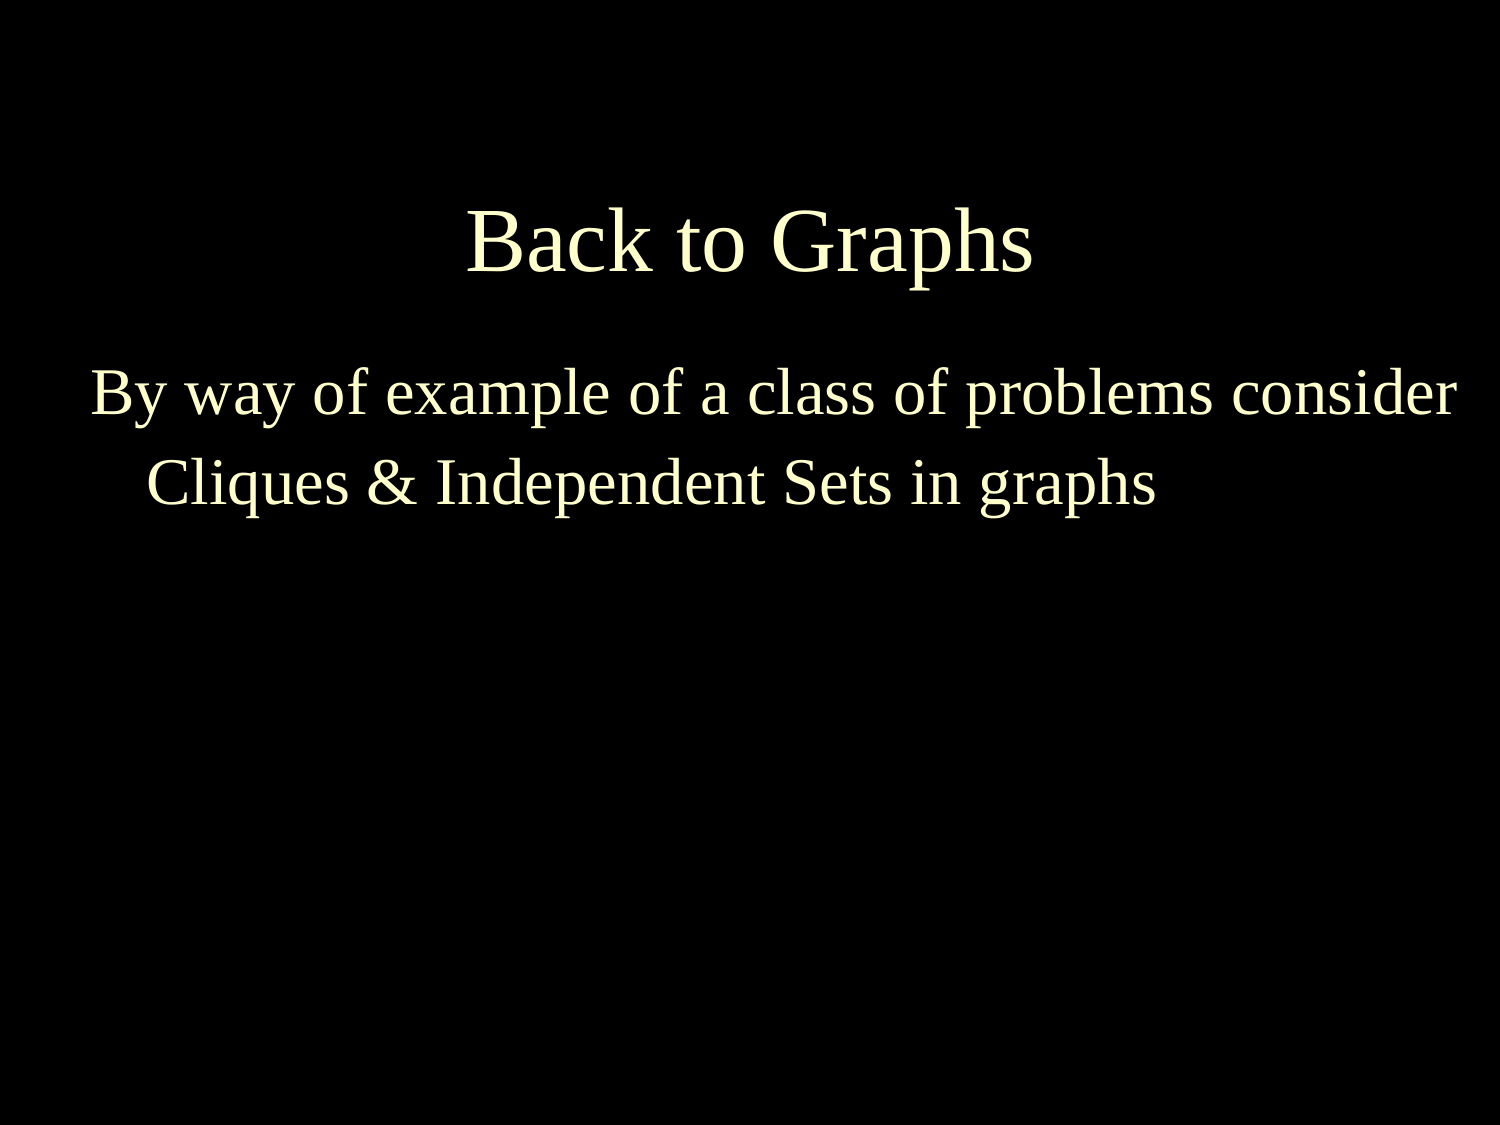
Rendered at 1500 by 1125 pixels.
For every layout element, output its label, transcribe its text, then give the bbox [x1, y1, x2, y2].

list By way of example of a class of problems consider Cliques & Independent Sets in graphs [75, 347, 1482, 1026]
title Back to Graphs [22, 145, 1480, 336]
